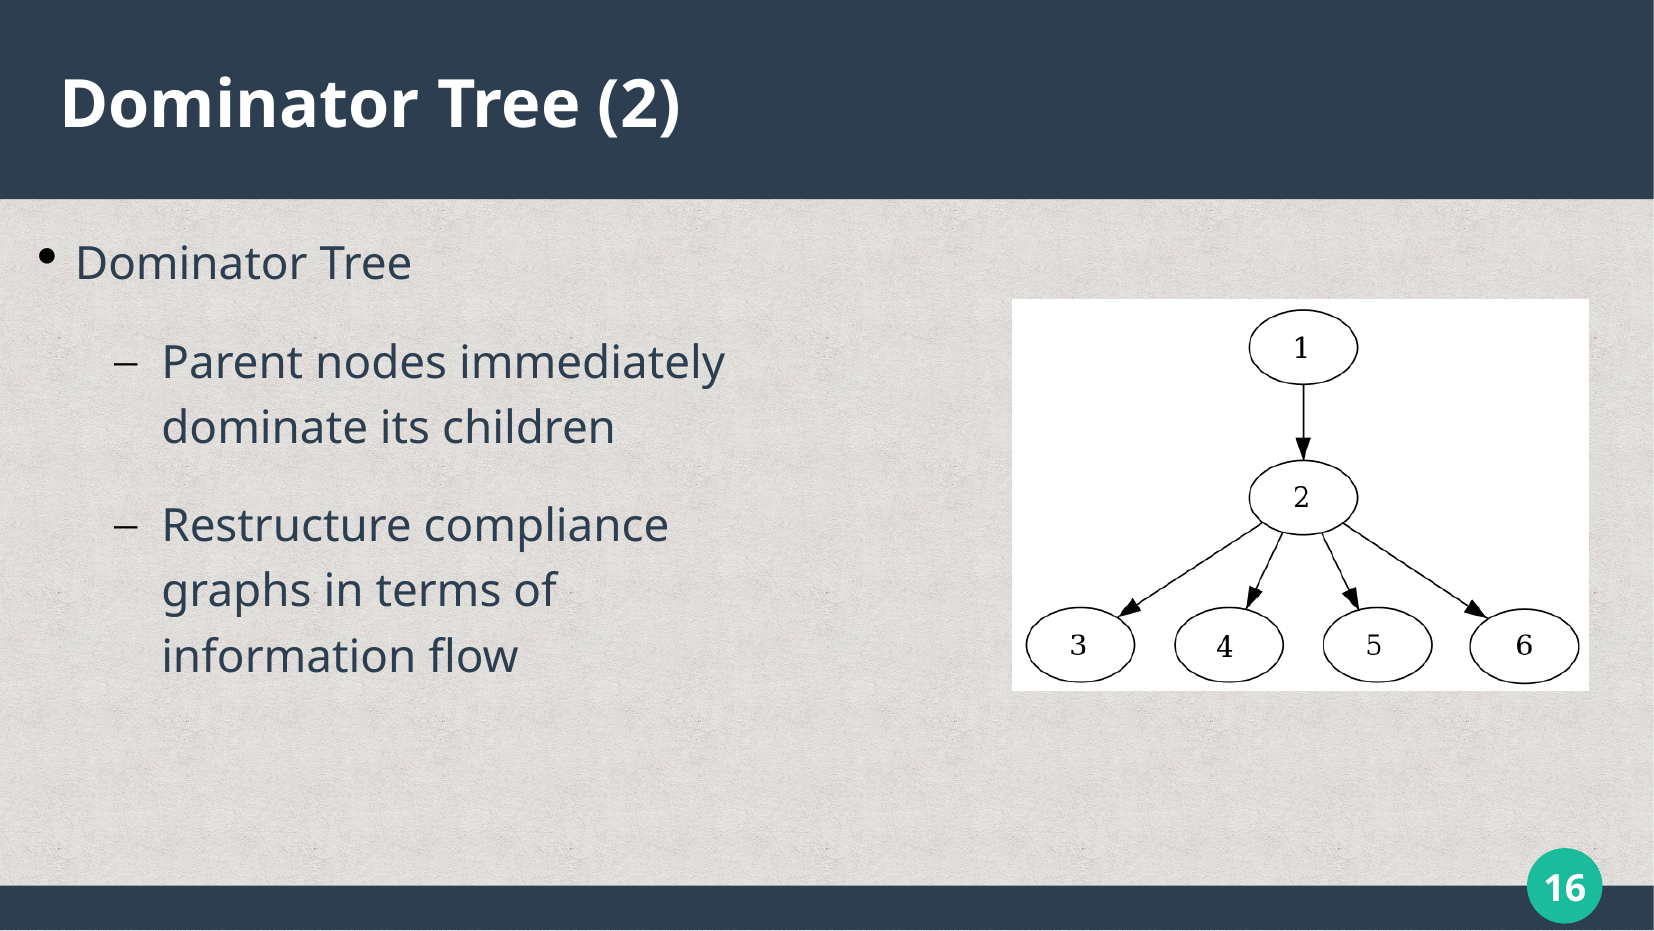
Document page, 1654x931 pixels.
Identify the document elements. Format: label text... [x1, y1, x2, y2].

picture [0, 200, 1654, 885]
title Dominator Tree (2) [59, 36, 1595, 155]
text_box Dominator Tree Parent nodes immediately dominate its children Restructure compliance graphs in terms of information flow [39, 223, 788, 826]
